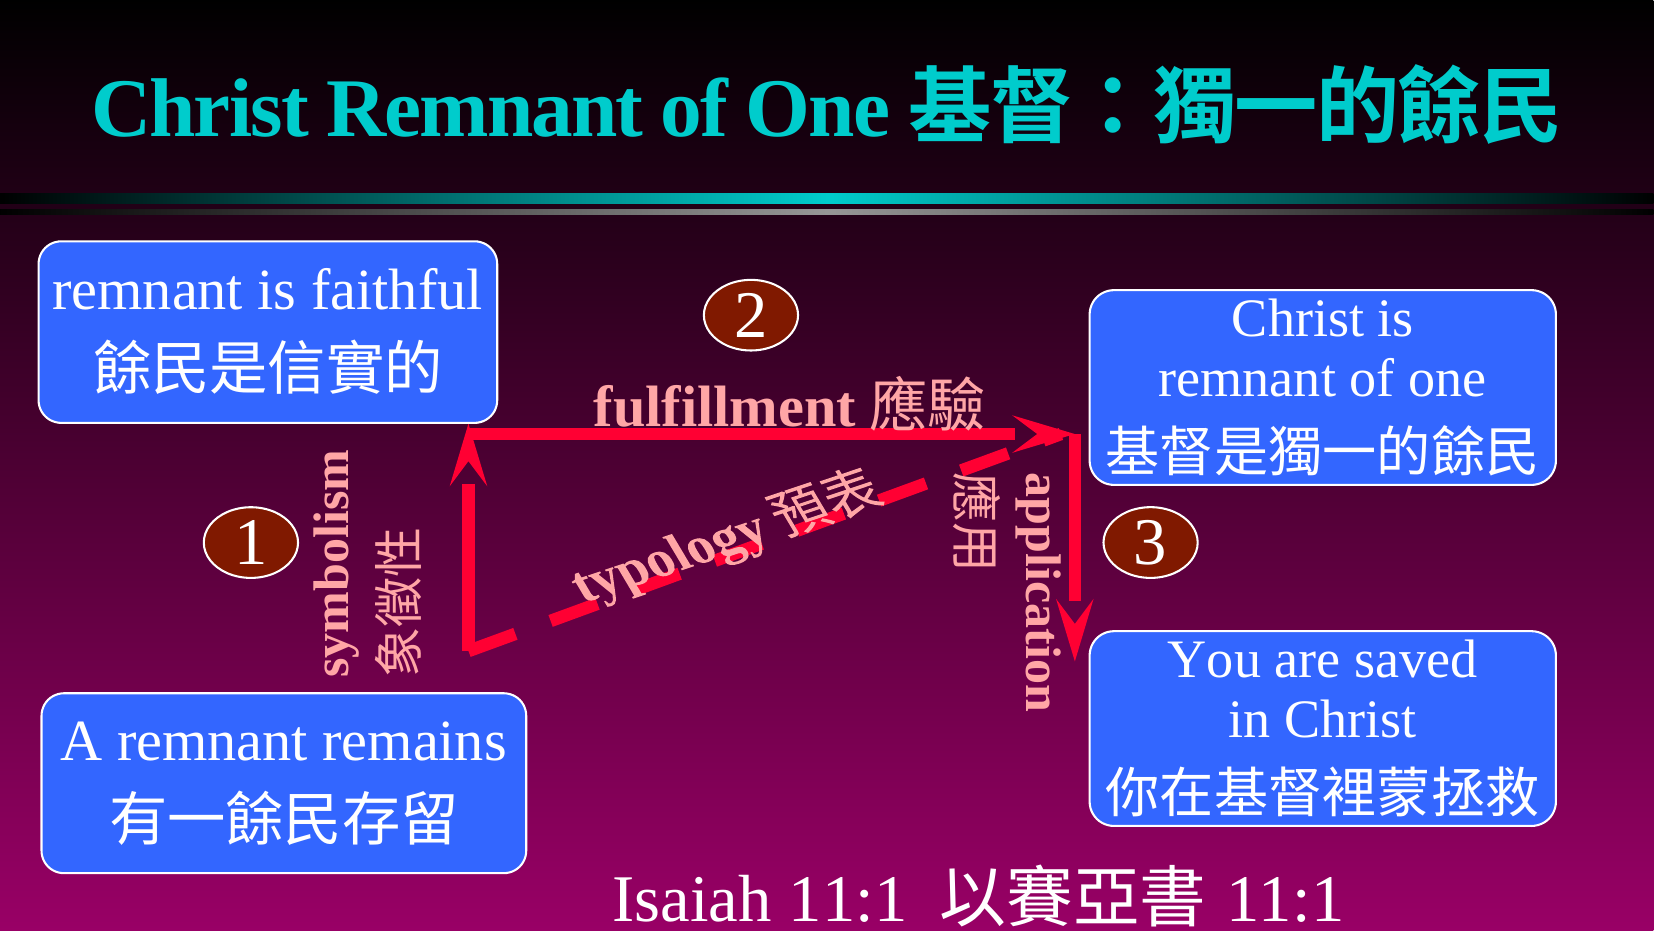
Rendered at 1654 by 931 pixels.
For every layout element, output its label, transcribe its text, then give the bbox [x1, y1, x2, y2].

text_box remnant is faithful 餘民是信實的 [38, 241, 498, 423]
text_box application 應用 [935, 457, 1079, 779]
text_box Isaiah 11:1 以賽亞書11:1 [597, 836, 1654, 931]
text_box Christ is remnant of one 基督是獨一的餘民 [1089, 290, 1556, 485]
text_box symbolism象徵性 [296, 406, 440, 693]
text_box 3 [1103, 507, 1198, 578]
text_box 2 [703, 279, 799, 351]
text_box A remnant remains 有一餘民存留 [41, 693, 527, 874]
title Christ Remnant of One基督：獨一的餘民 [75, 0, 1579, 220]
text_box You are saved in Christ 你在基督裡蒙拯救 [1089, 631, 1556, 826]
text_box 1 [203, 507, 299, 578]
text_box fulfillment應驗 [578, 351, 1006, 451]
text_box typology預表 [532, 451, 921, 629]
